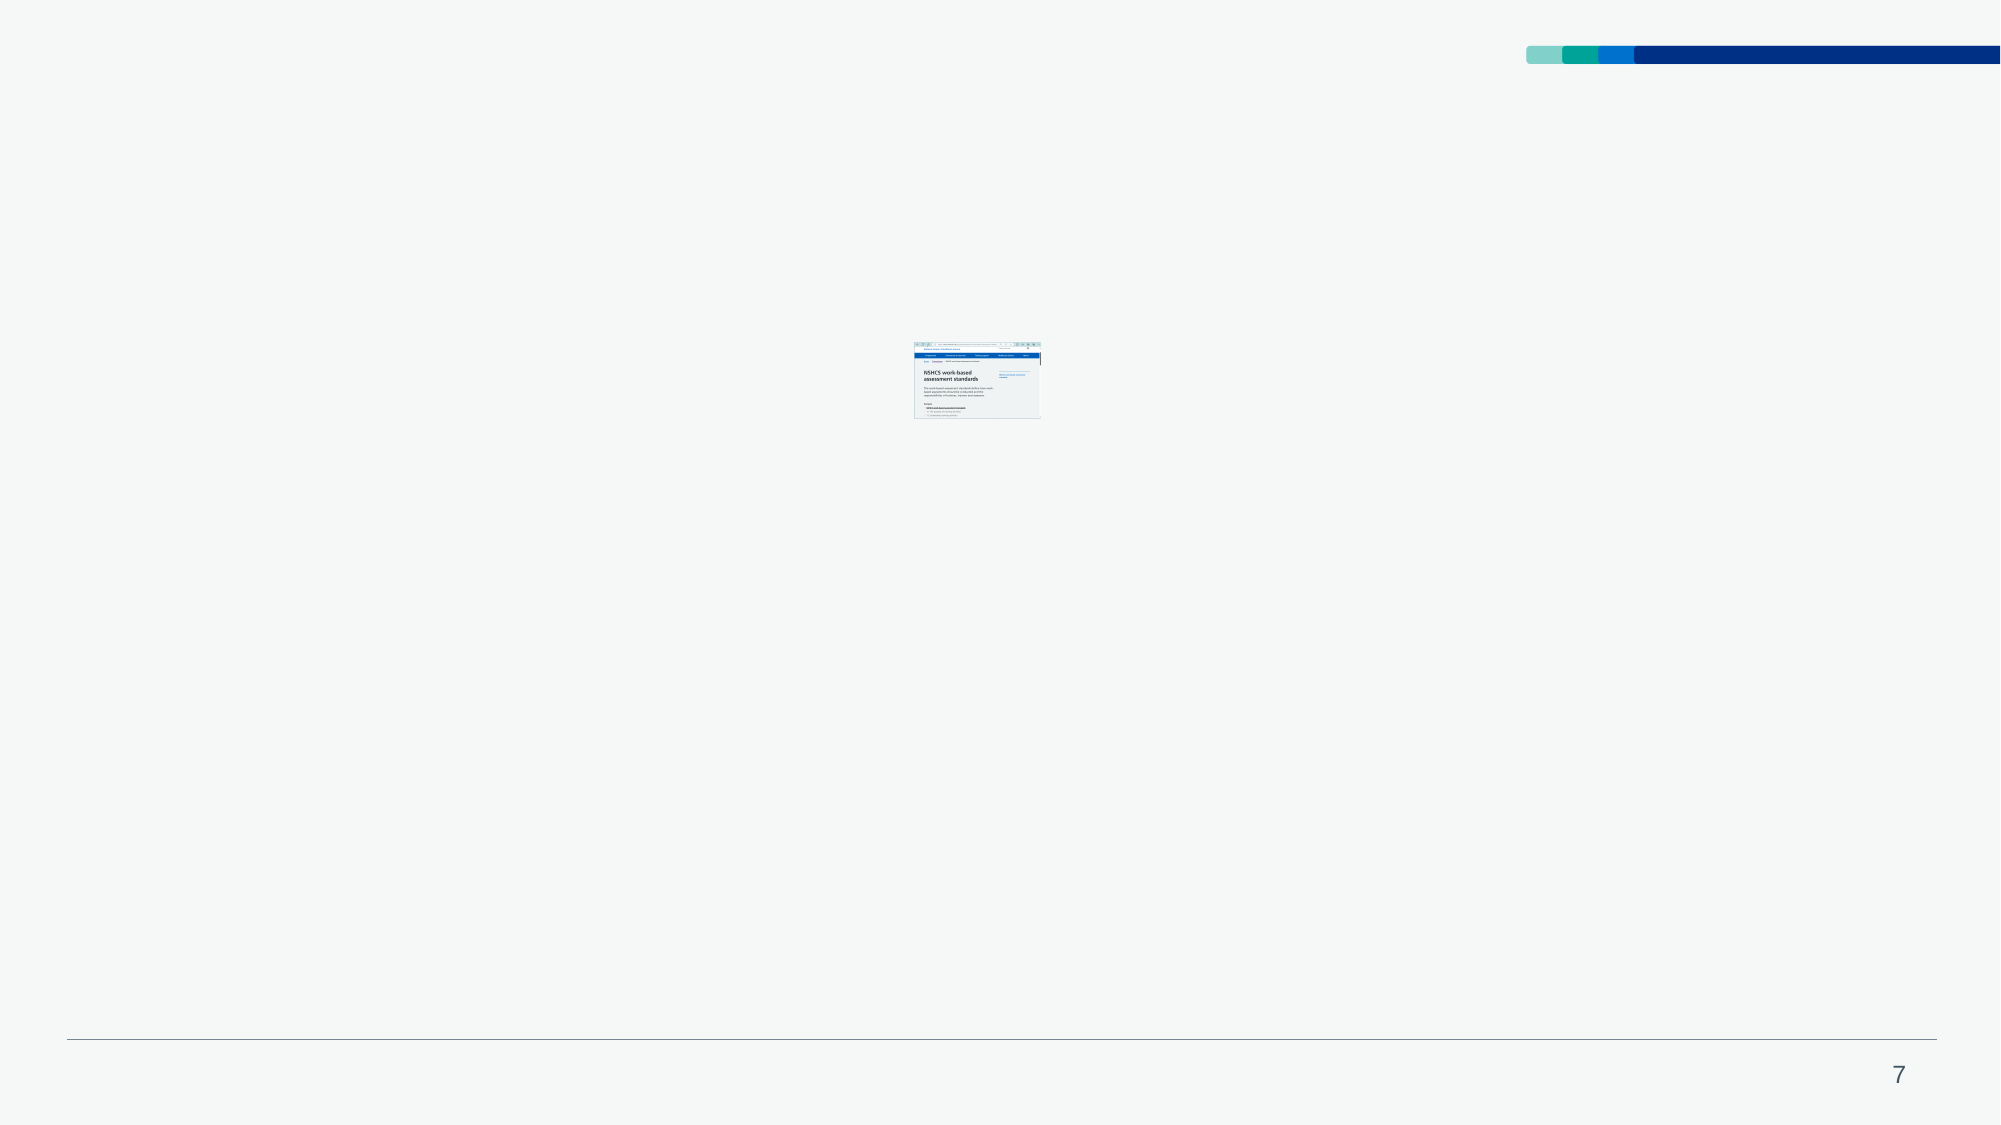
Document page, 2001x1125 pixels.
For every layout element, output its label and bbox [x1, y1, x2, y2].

picture [213, 142, 1768, 1033]
